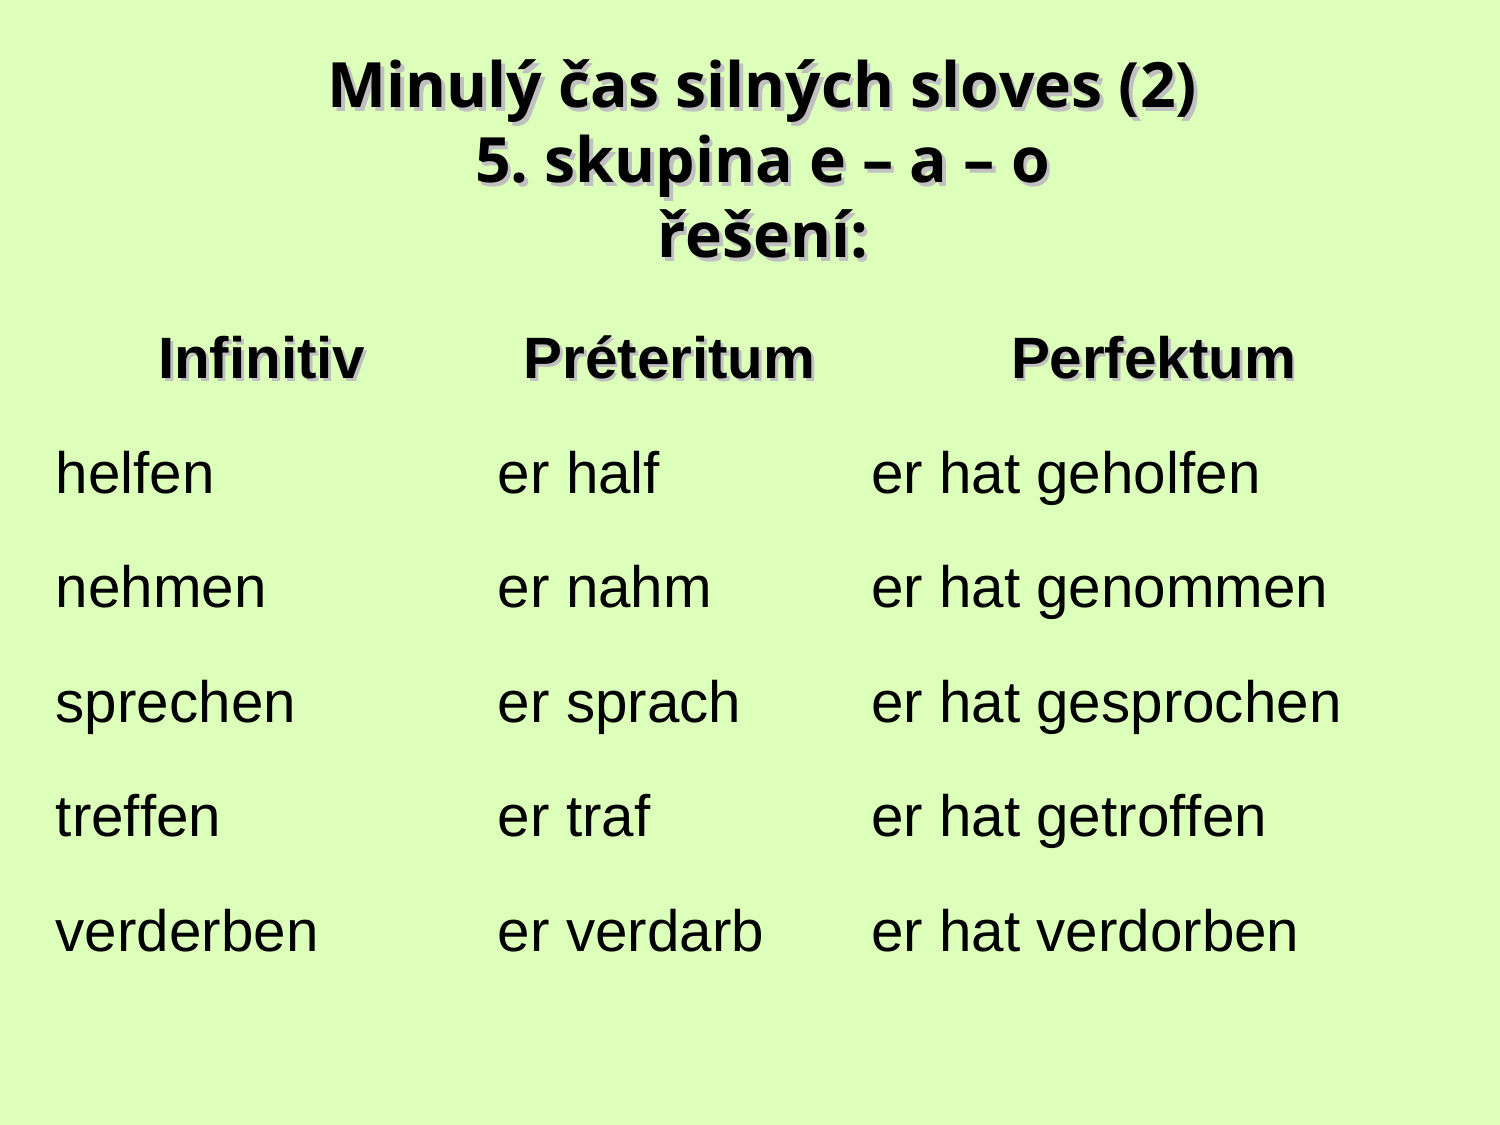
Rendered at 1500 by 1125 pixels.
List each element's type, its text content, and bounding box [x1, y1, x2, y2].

title Minulý čas silných sloves (2) 5. skupina e – a – o řešení: [75, 37, 1451, 278]
table_cell helfen [41, 427, 483, 542]
table_cell er verdarb [483, 885, 856, 1000]
table_cell er hat verdorben [856, 885, 1451, 1000]
table_cell er half [483, 427, 856, 542]
table_cell nehmen [41, 542, 483, 656]
table_cell er hat geholfen [856, 427, 1451, 542]
table_header Perfektum [856, 313, 1451, 427]
table_cell er sprach [483, 656, 856, 771]
table_cell er traf [483, 771, 856, 885]
table_cell er nahm [483, 542, 856, 656]
table_cell verderben [41, 885, 483, 1000]
table_cell er hat getroffen [856, 771, 1451, 885]
table_cell sprechen [41, 656, 483, 771]
table_cell er hat gesprochen [856, 656, 1451, 771]
table_header Préteritum [483, 313, 856, 427]
table_cell er hat genommen [856, 542, 1451, 656]
table_cell treffen [41, 771, 483, 885]
table_header Infinitiv [41, 313, 483, 427]
